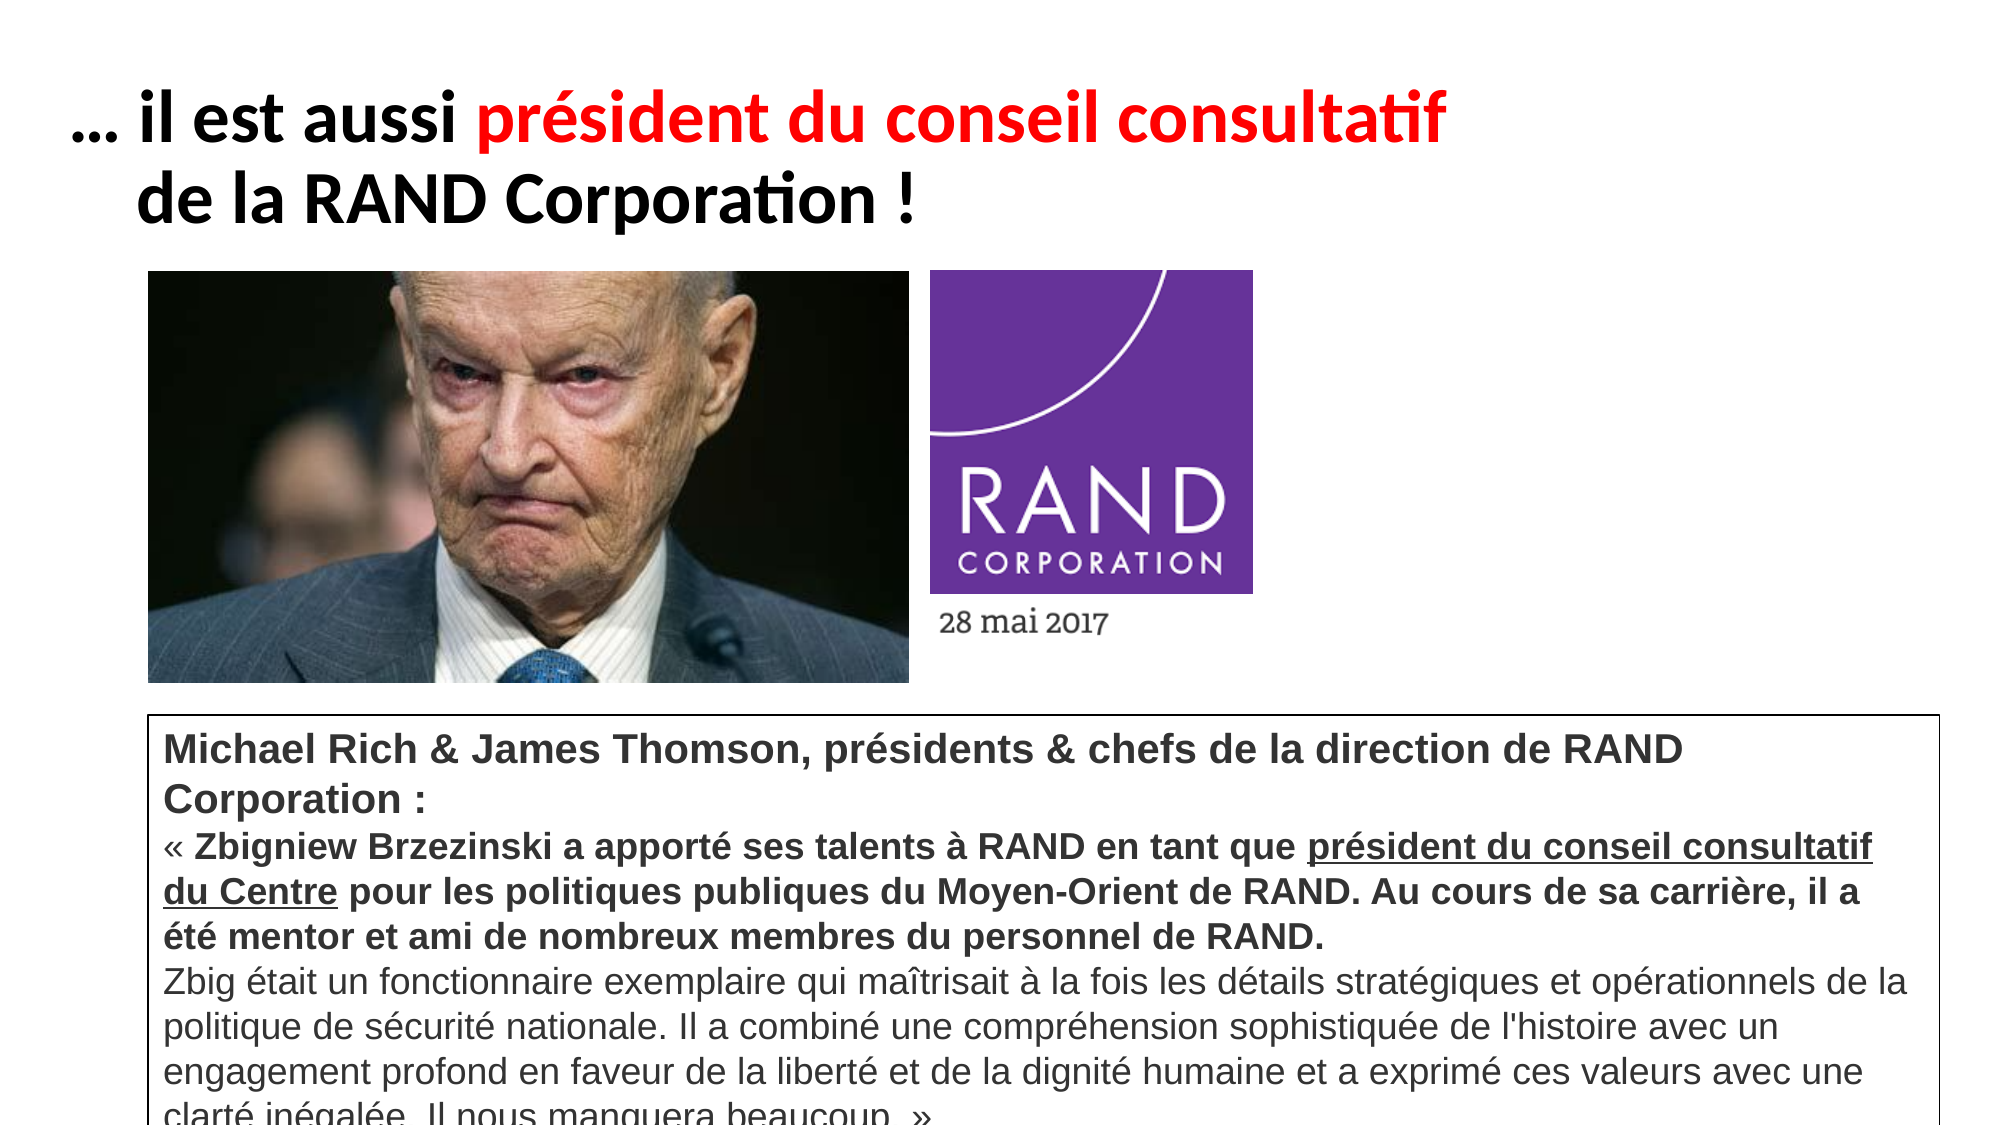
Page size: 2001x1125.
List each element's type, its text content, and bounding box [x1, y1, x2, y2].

picture [930, 270, 1253, 594]
picture [930, 601, 1116, 656]
picture [148, 271, 909, 683]
text_box Michael Rich & James Thomson, présidents & chefs de la direction de RAND Corporation : « Zbigniew Brzezinski a apporté ses talents à RAND en tant que président du conseil consultatif du Centre pour les politiques publiques du Moyen-Orient de RAND. Au cours de sa carrière, il a été mentor et ami de nombreux membres du personnel de RAND. Zbig était un fonctionnaire exemplaire qui maîtrisait à la fois les détails stratégiques et opérationnels de la politique de sécurité nationale. Il a combiné une compréhension sophistiquée de l'histoire avec un engagement profond en faveur de la liberté et de la dignité humaine et a exprimé ces valeurs avec une clarté inégalée. Il nous manquera beaucoup. » [148, 714, 1940, 1125]
text_box … il est aussi président du conseil consultatif de la RAND Corporation ! [53, 50, 1517, 268]
